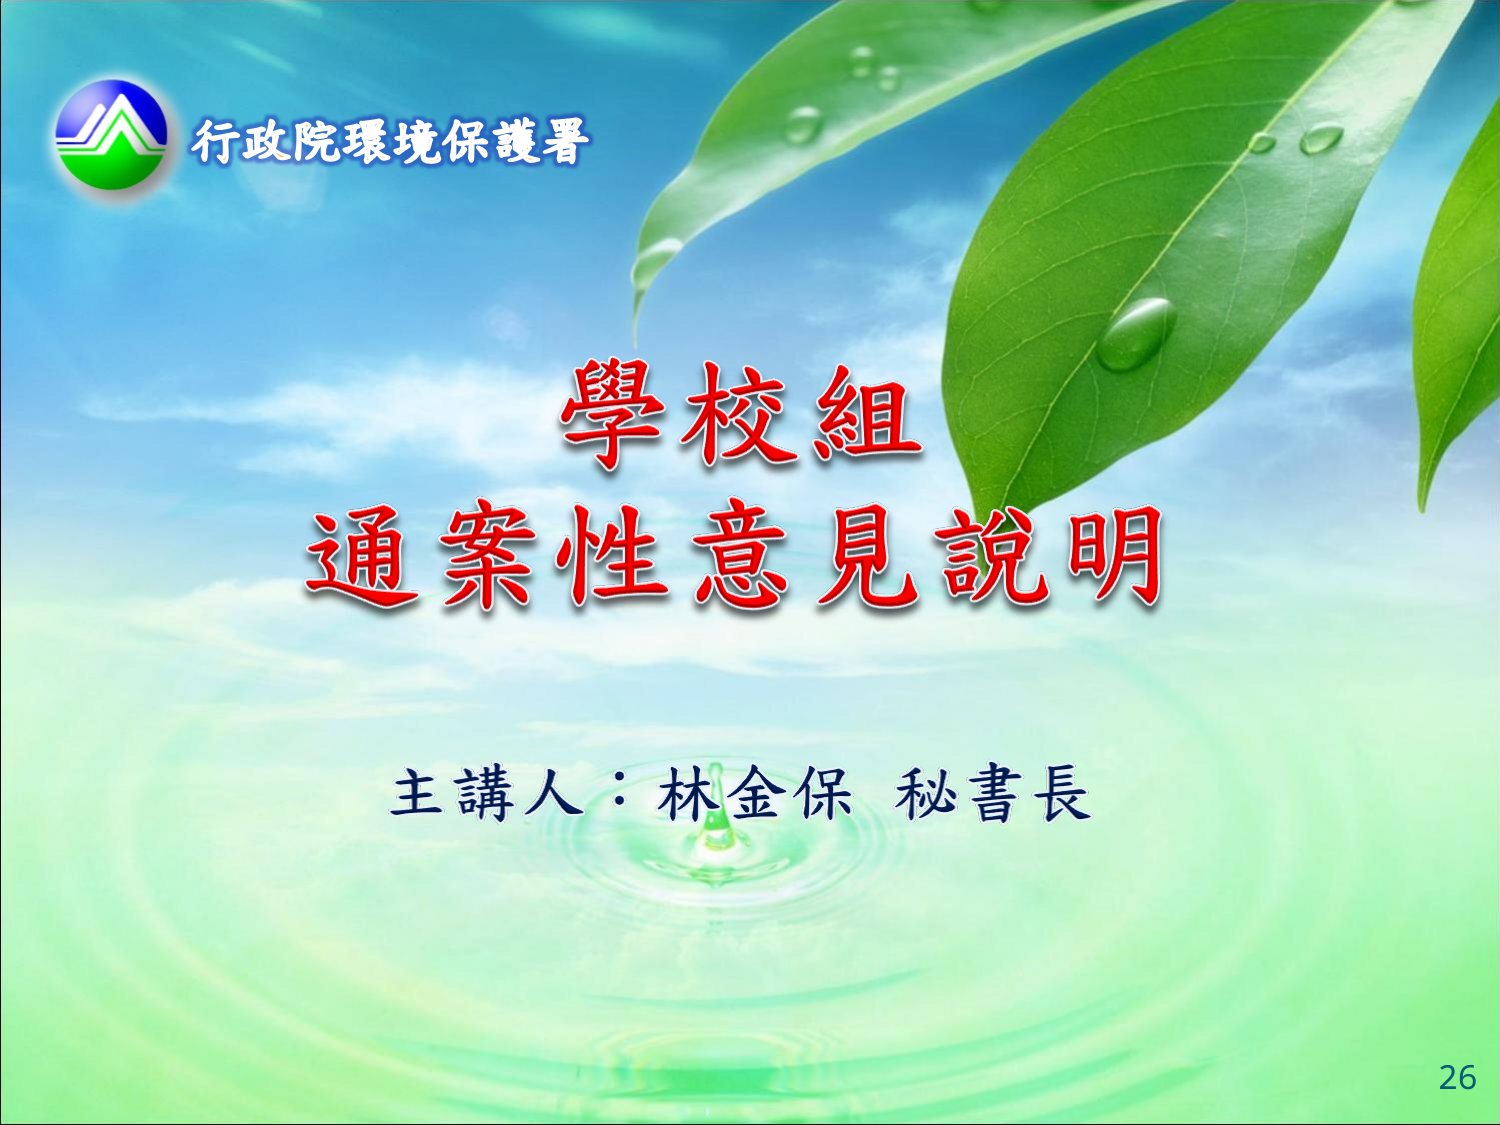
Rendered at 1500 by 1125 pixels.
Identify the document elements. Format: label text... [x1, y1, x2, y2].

text_box <編號> [1387, 1023, 1478, 1102]
picture [0, 0, 1500, 1125]
